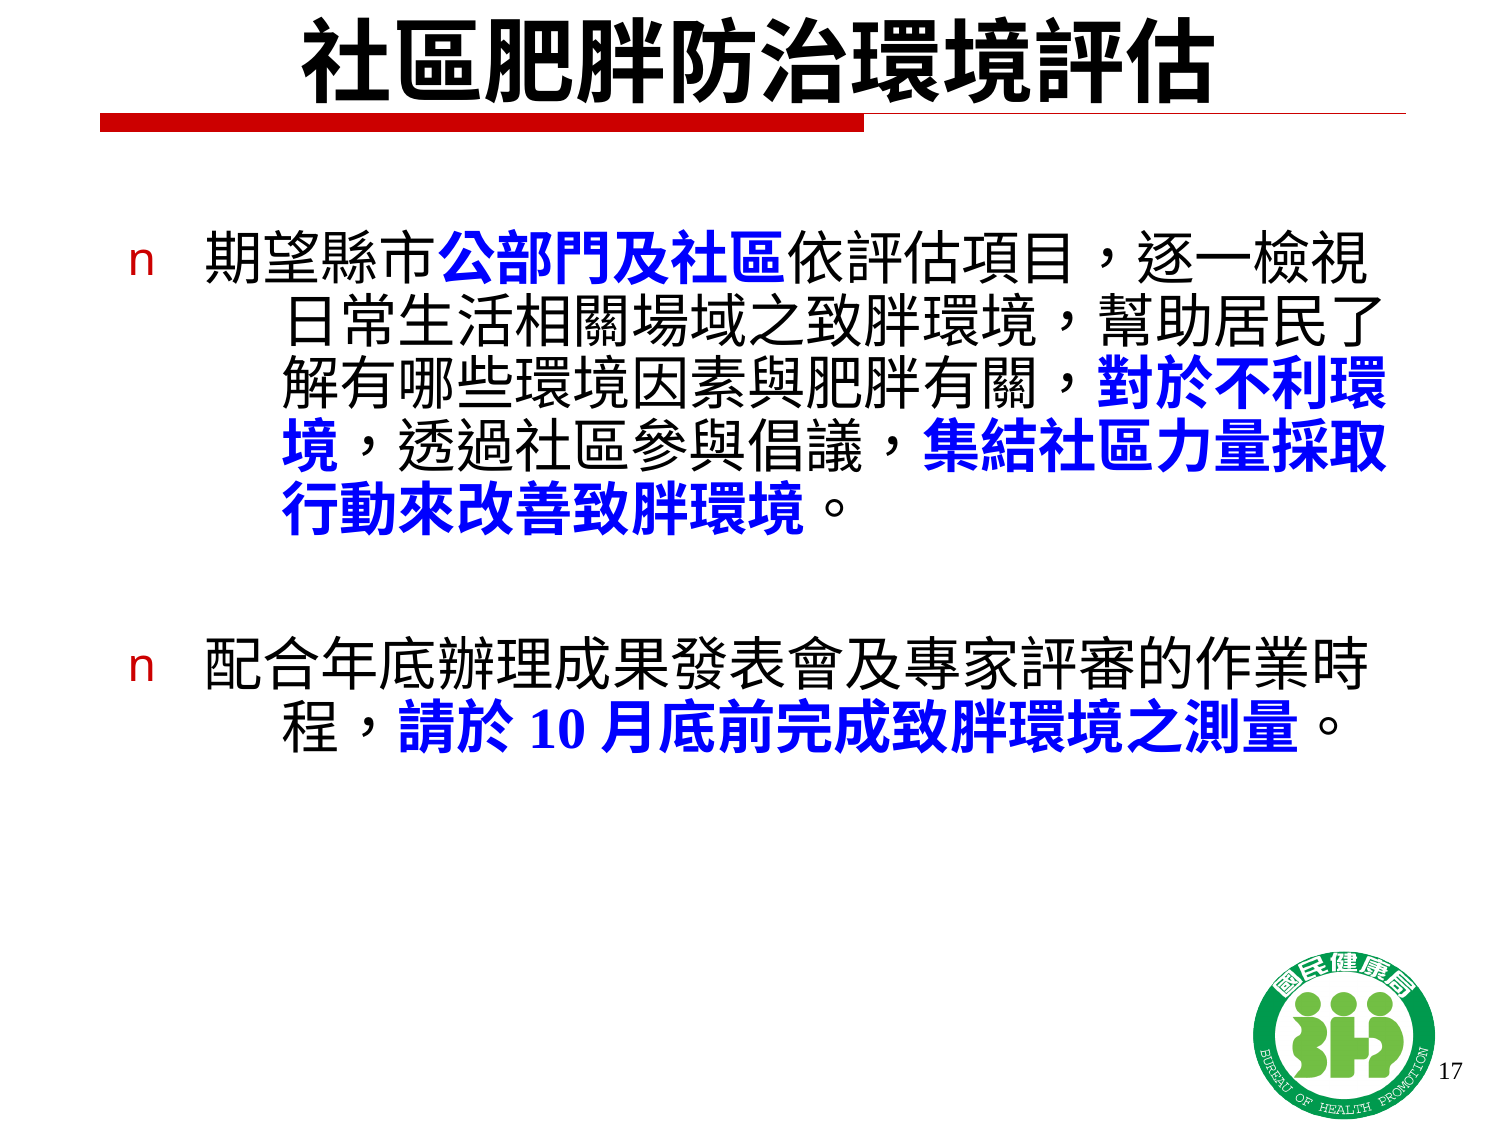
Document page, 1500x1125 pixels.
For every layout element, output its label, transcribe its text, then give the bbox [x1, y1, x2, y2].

title 社區肥胖防治環境評估 [102, 0, 1416, 122]
list 期望縣市公部門及社區依評估項目，逐一檢視日常生活相關場域之致胖環境，幫助居民了解有哪些環境因素與肥胖有關，對於不利環境，透過社區參與倡議，集結社區力量採取行動來改善致胖環境。 配合年底辦理成果發表會及專家評審的作業時程，請於10月底前完成致胖環境之測量。 [112, 221, 1425, 941]
text_box [1423, 1046, 1500, 1125]
